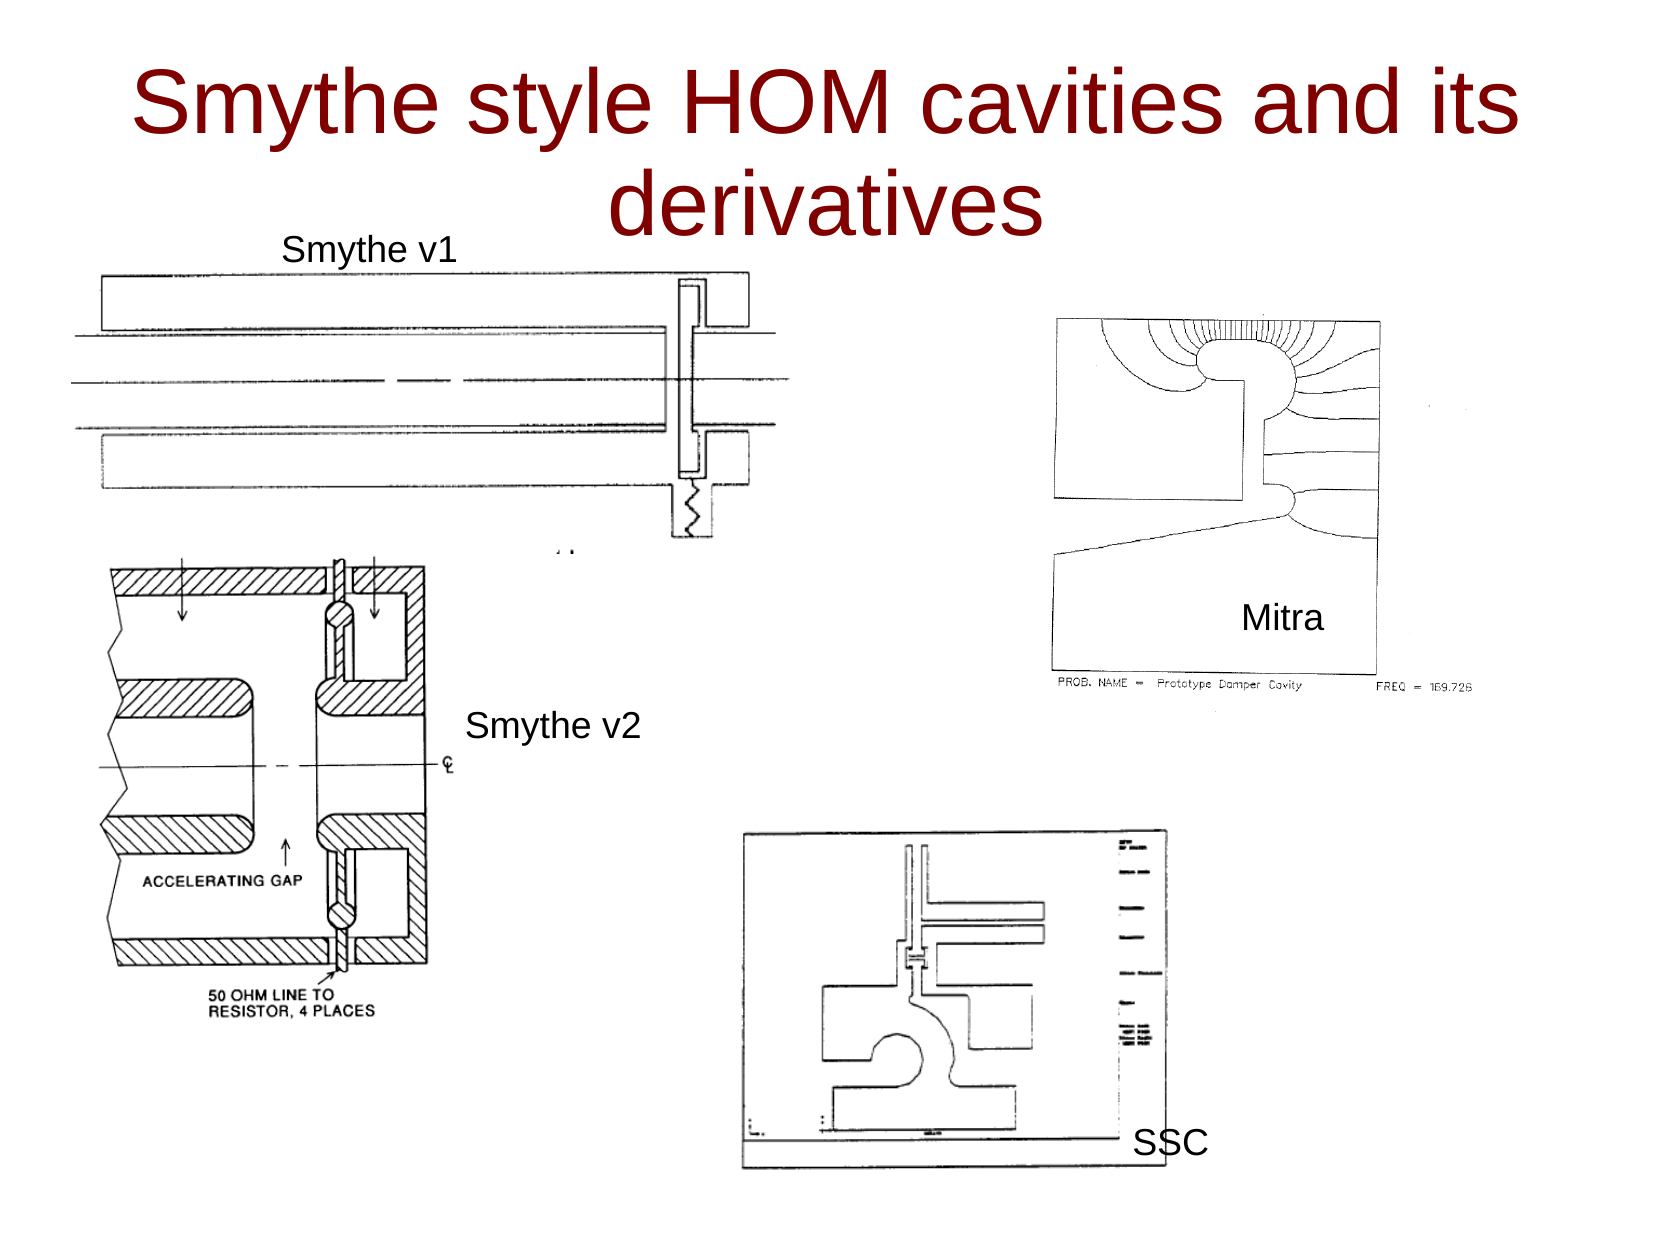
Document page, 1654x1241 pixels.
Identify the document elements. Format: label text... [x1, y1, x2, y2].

text_box Smythe v2 [450, 697, 717, 754]
text_box SSC [1117, 1113, 1343, 1171]
picture [977, 269, 1531, 727]
picture [702, 781, 1208, 1178]
title Smythe style HOM cavities and its derivatives [82, 49, 1571, 257]
picture [71, 258, 798, 1024]
text_box Mitra [1226, 588, 1373, 646]
text_box Smythe v1 [266, 221, 474, 278]
